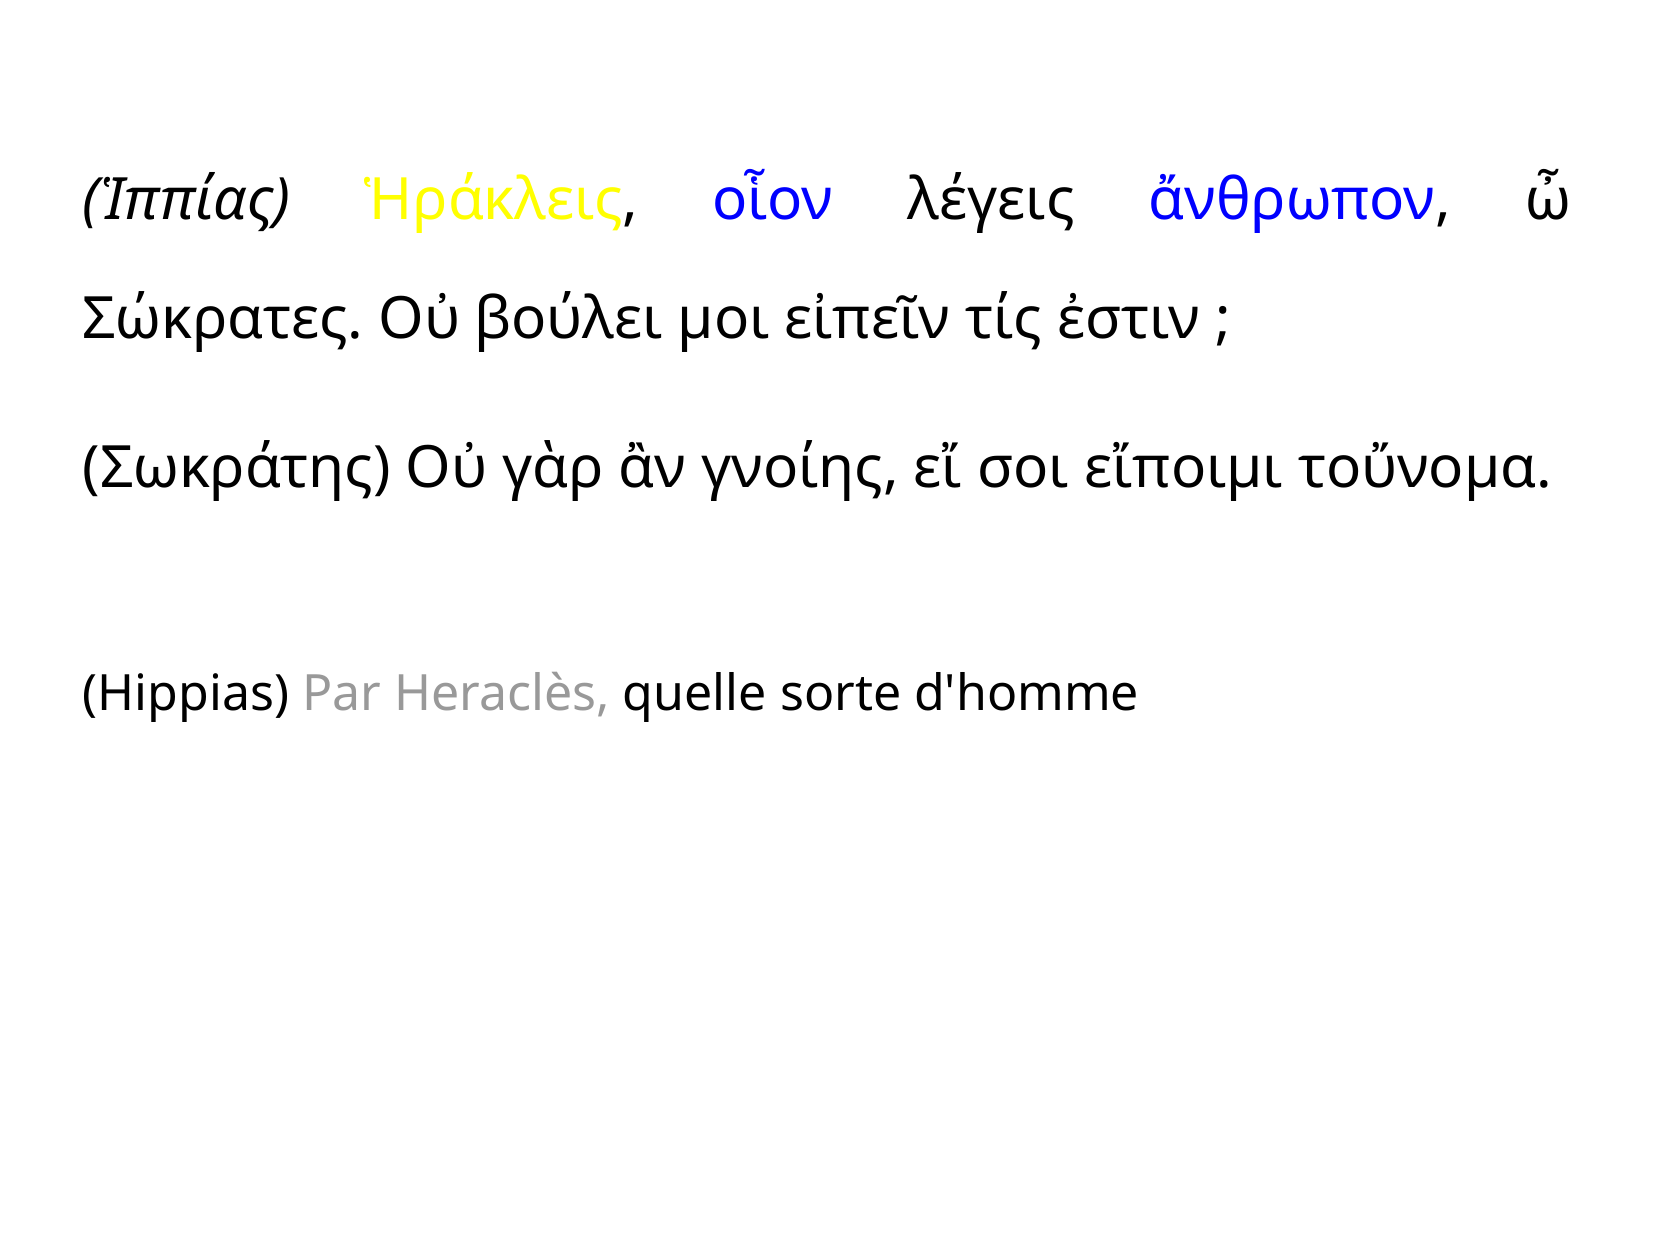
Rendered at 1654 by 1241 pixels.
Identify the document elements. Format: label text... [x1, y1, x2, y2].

list (Ἱππίας) Ἡράκλεις, οἷον λέγεις ἄνθρωπον, ὦ Σώκρατες. Οὐ βούλει μοι εἰπεῖν τίς ἐστιν ; (Σωκράτης) Οὐ γὰρ ἂν γνοίης, εἴ σοι εἴποιμι τοὔνομα. (Hippias) Par Heraclès, quelle sorte d'homme [82, 118, 1571, 1109]
